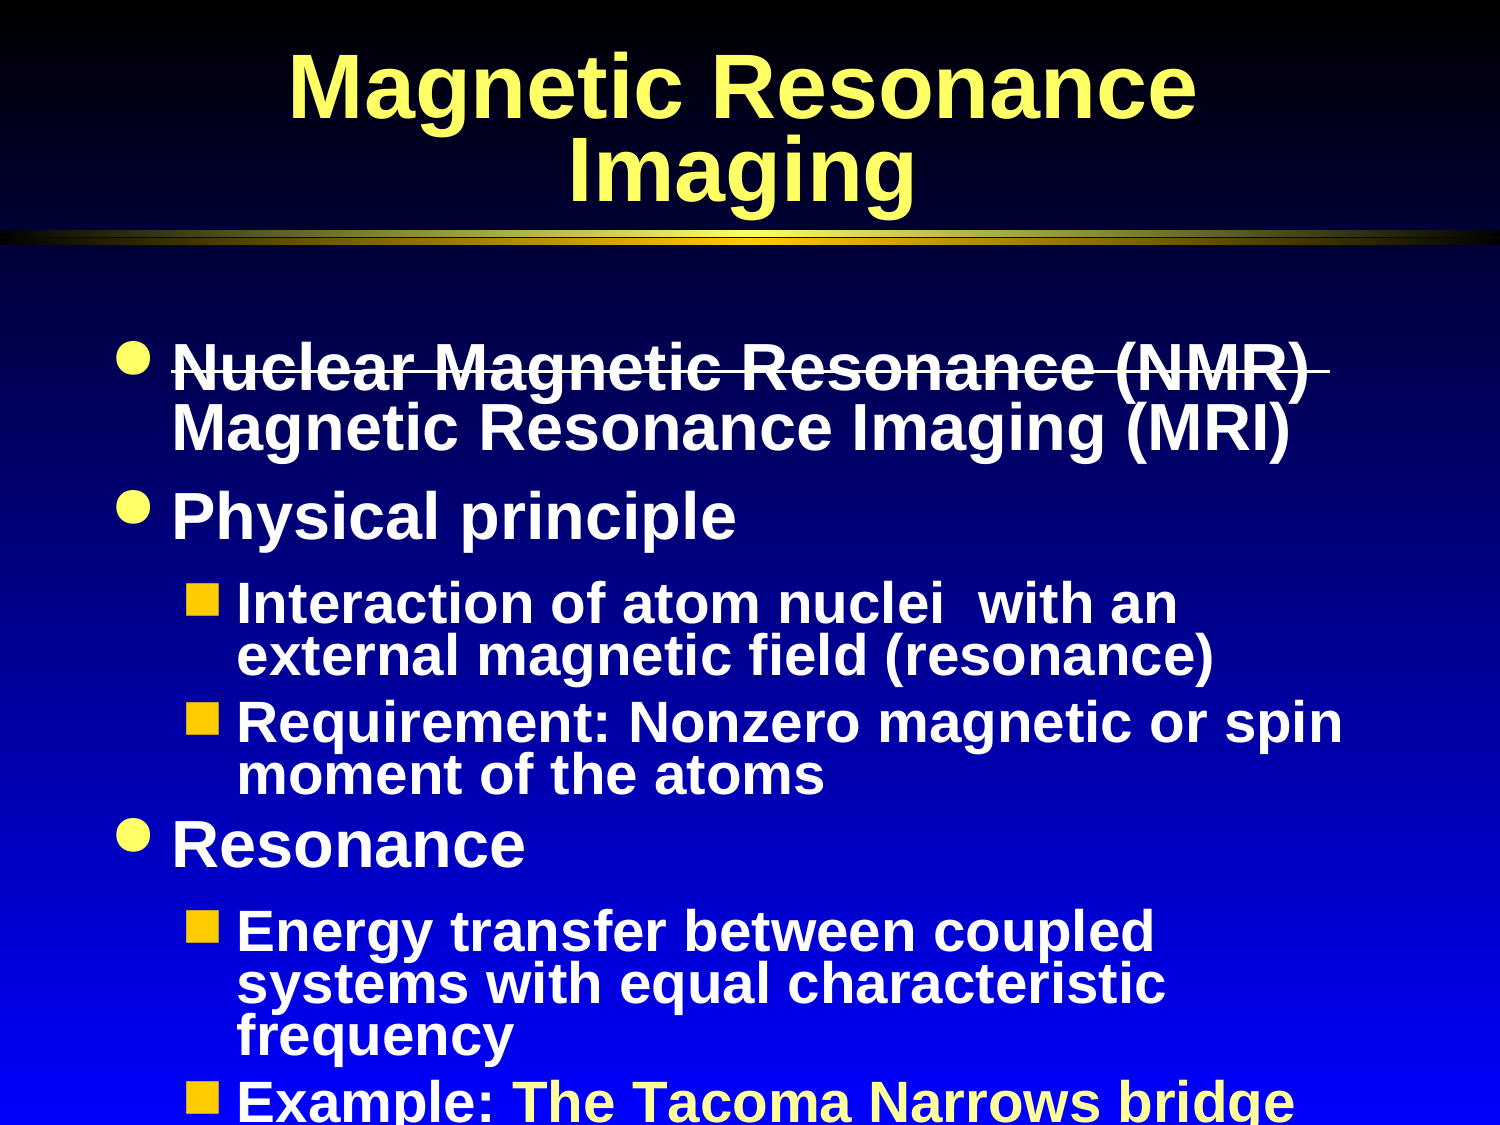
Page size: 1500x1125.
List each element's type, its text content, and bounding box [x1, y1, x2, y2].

list Nuclear Magnetic Resonance (NMR) Magnetic Resonance Imaging (MRI) Physical principle Interaction of atom nuclei with an external magnetic field (resonance) Requirement: Nonzero magnetic or spin moment of the atoms Resonance Energy transfer between coupled systems with equal characteristic frequency Example: The Tacoma Narrows bridge [99, 260, 1388, 1125]
title Magnetic Resonance Imaging [99, 0, 1388, 225]
